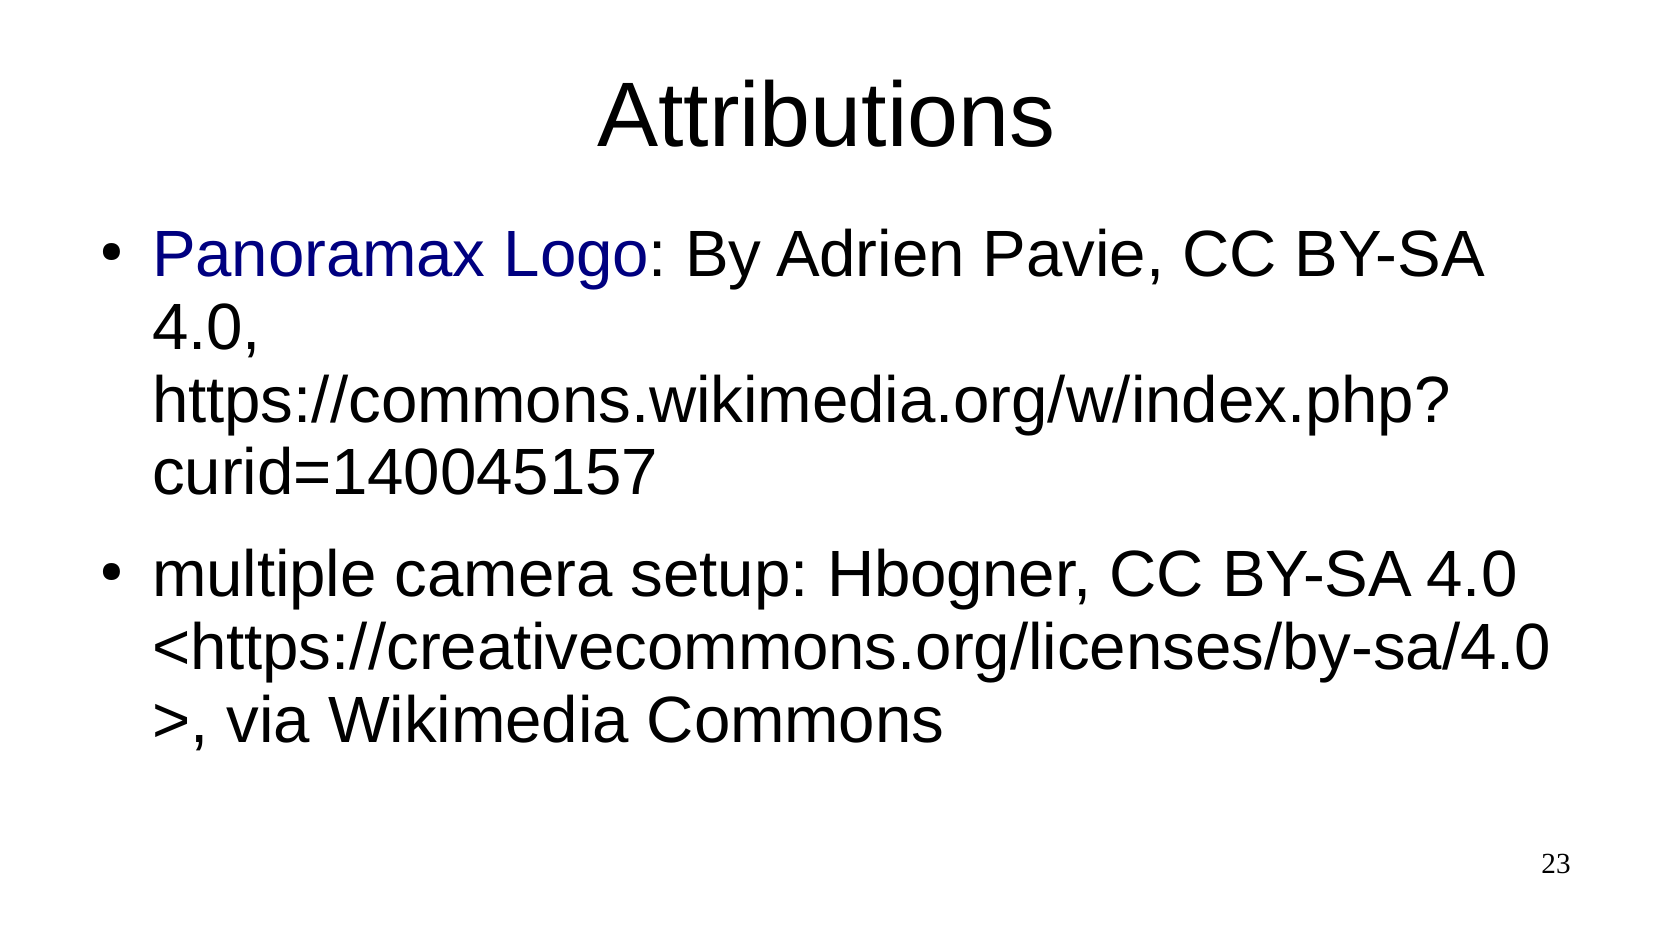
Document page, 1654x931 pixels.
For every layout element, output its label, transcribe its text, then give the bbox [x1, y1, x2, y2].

list Panoramax Logo: By Adrien Pavie, CC BY-SA 4.0, https://commons.wikimedia.org/w/index.php?curid=140045157 multiple camera setup: Hbogner, CC BY-SA 4.0 <https://creativecommons.org/licenses/by-sa/4.0>, via Wikimedia Commons [82, 217, 1571, 758]
title Attributions [82, 37, 1571, 193]
